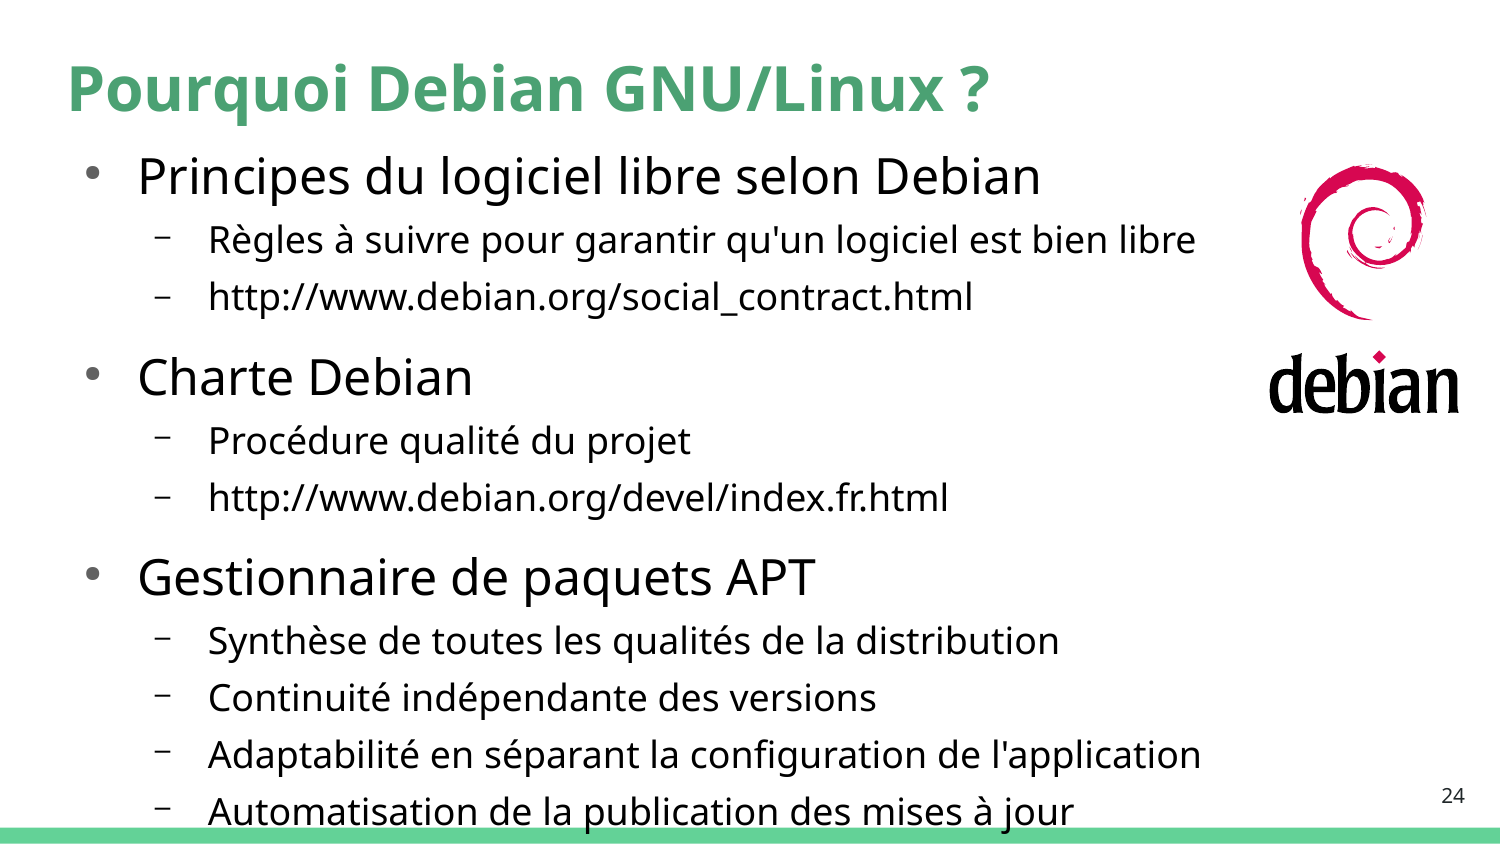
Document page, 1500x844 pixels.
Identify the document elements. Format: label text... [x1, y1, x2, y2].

text_box <numéro> [1389, 764, 1480, 830]
picture [1269, 164, 1459, 414]
title Pourquoi Debian GNU/Linux ? [51, 23, 1449, 117]
list Principes du logiciel libre selon Debian Règles à suivre pour garantir qu'un logiciel est bien libre http://www.debian.org/social_contract.html Charte Debian Procédure qualité du projet http://www.debian.org/devel/index.fr.html Gestionnaire de paquets APT Synthèse de toutes les qualités de la distribution Continuité indépendante des versions Adaptabilité en séparant la configuration de l'application Automatisation de la publication des mises à jour [51, 120, 1241, 827]
